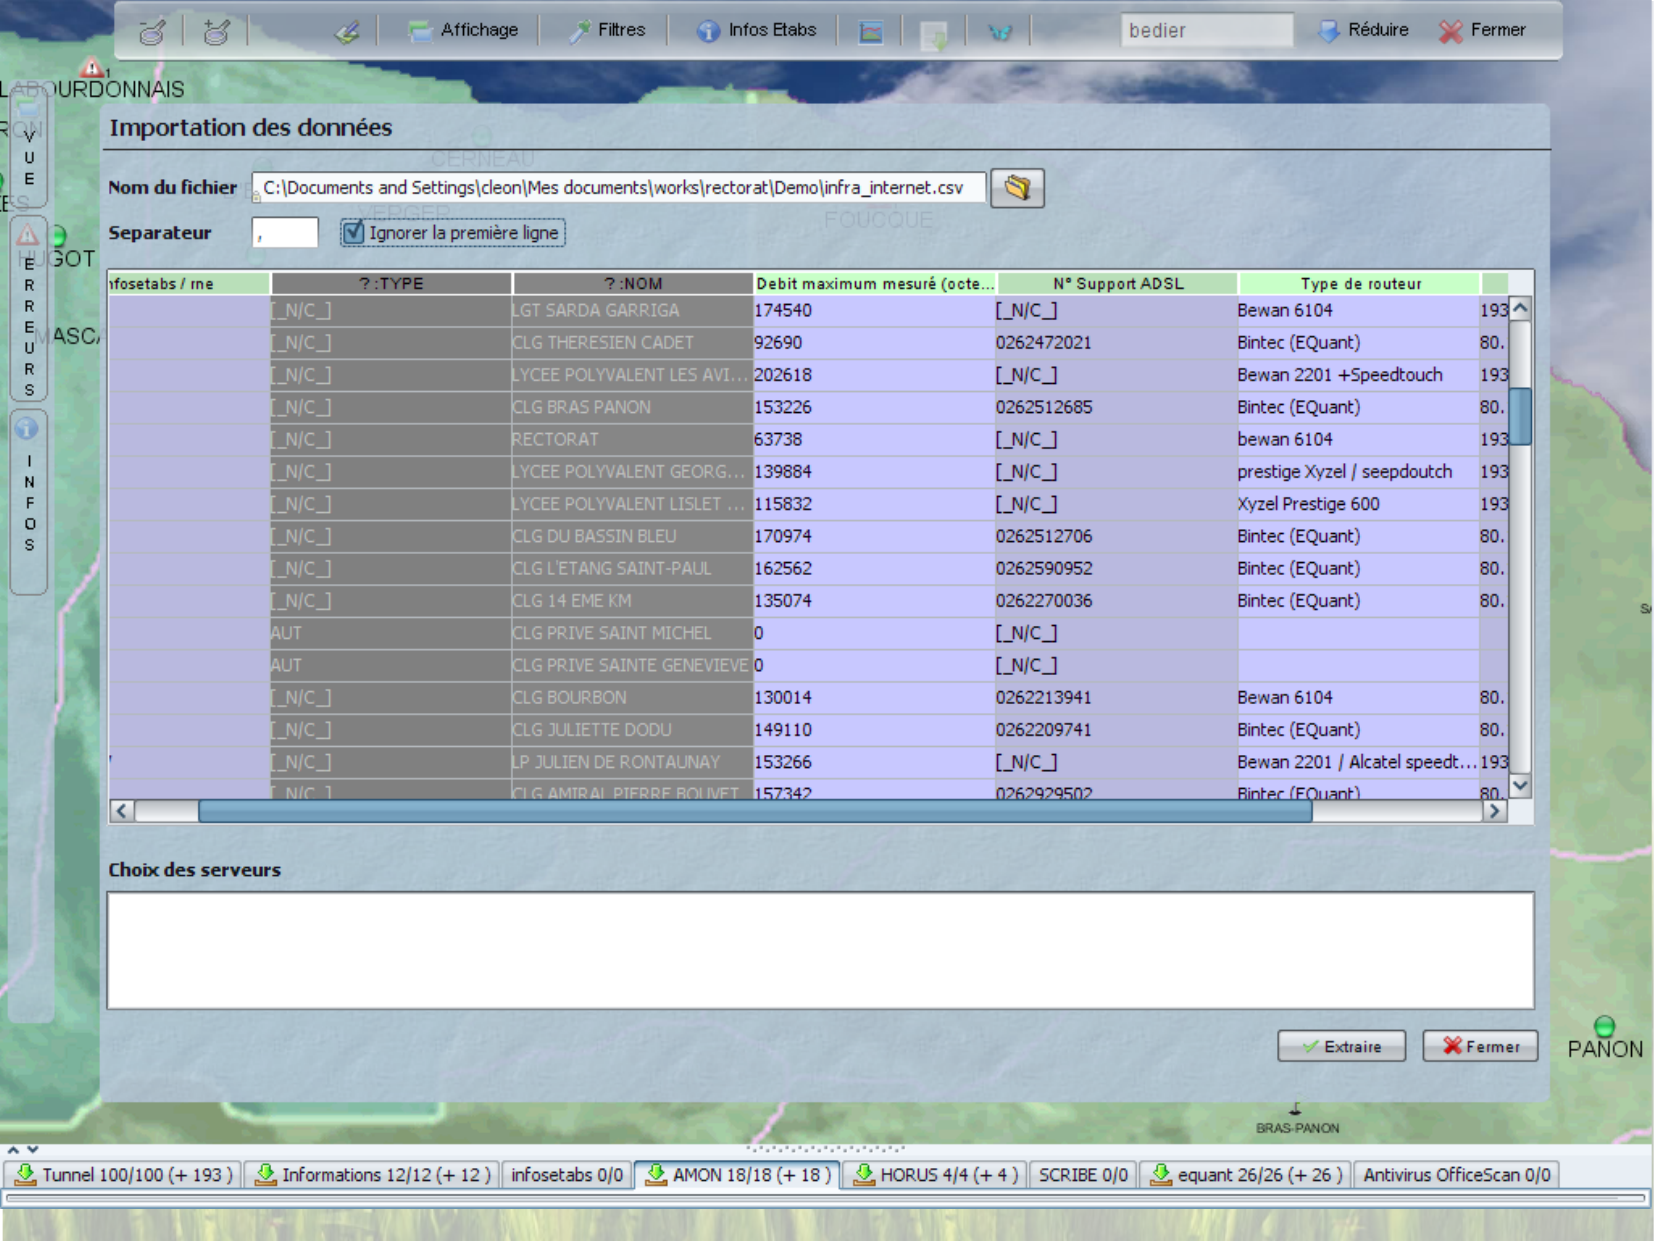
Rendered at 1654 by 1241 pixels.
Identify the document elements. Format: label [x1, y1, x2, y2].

picture [2, 1, 1654, 1241]
text_box [0, 0, 1652, 1209]
